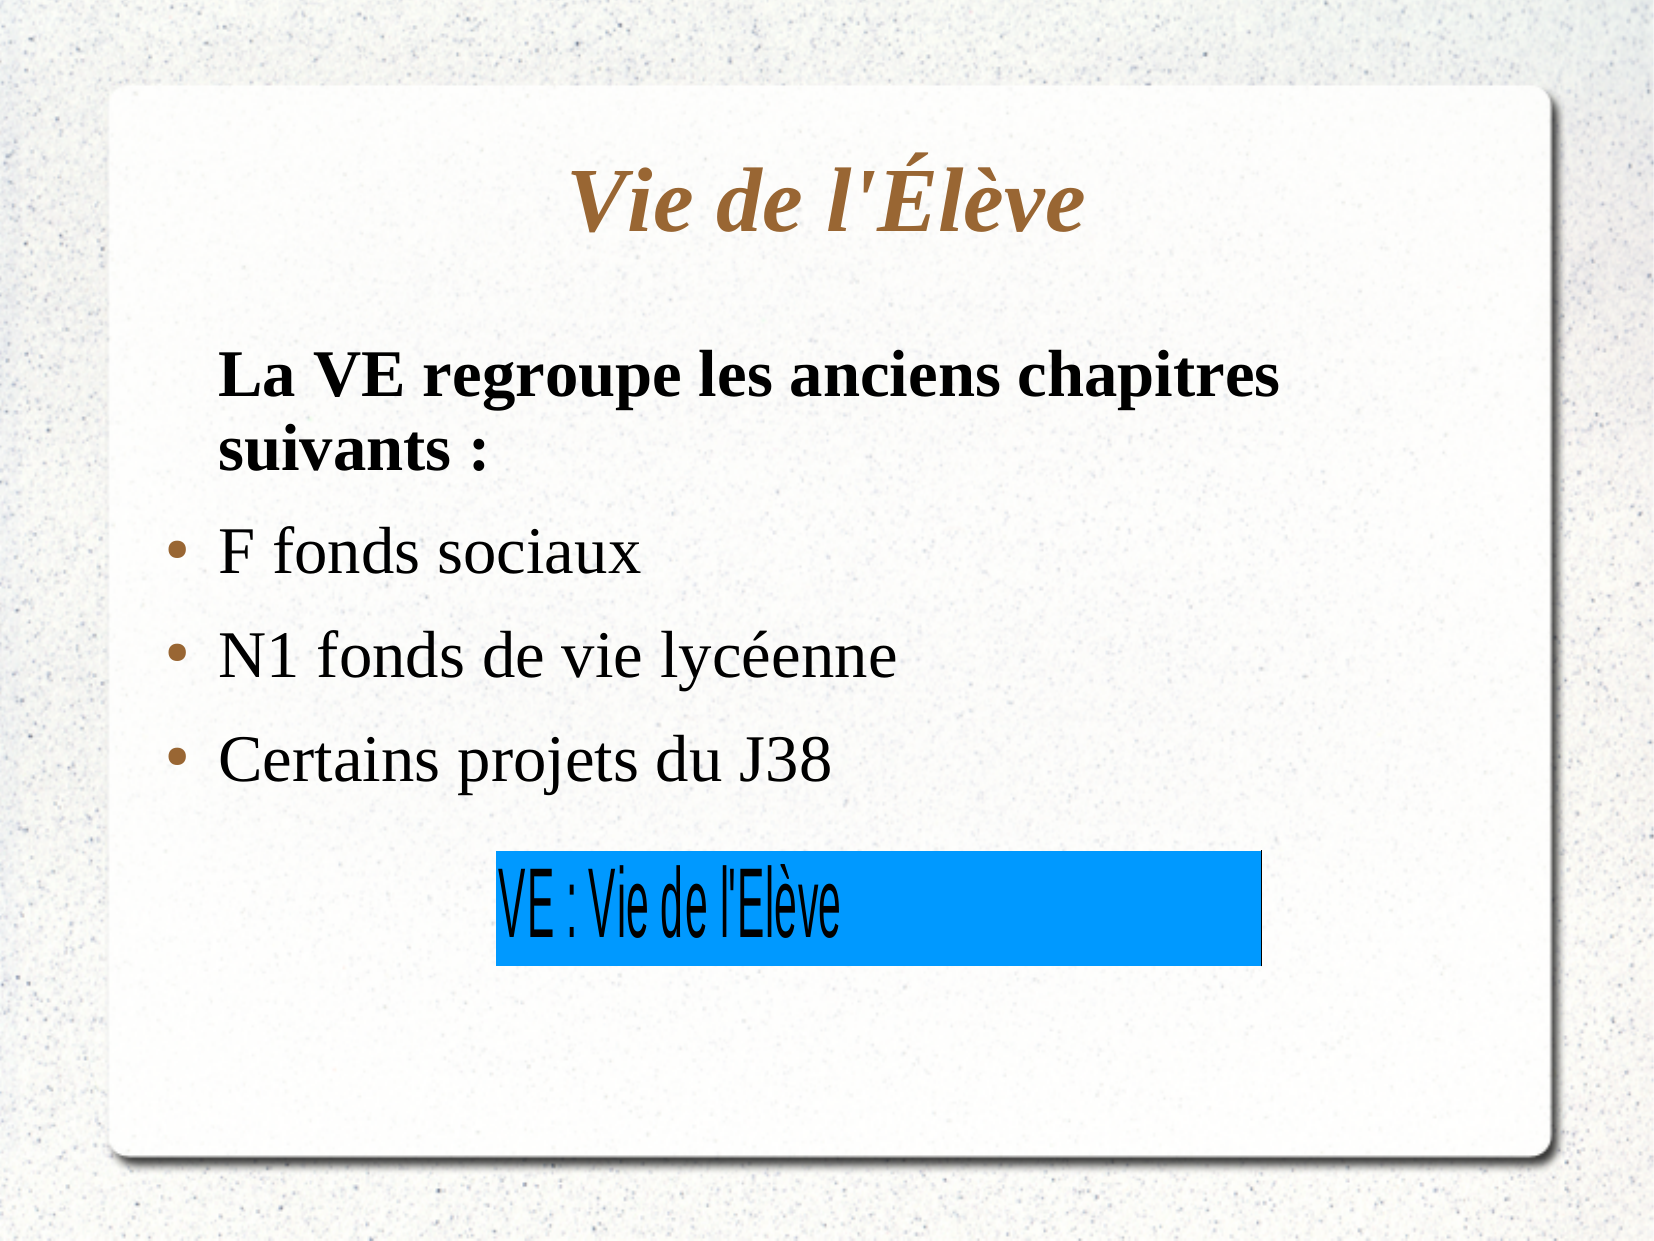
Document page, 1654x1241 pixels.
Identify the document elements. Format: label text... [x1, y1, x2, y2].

title Vie de l'Élève [118, 96, 1536, 304]
chart [496, 850, 1264, 1056]
picture [0, 0, 1654, 1241]
list La VE regroupe les anciens chapitres suivants : F fonds sociaux N1 fonds de vie lycéenne Certains projets du J38 [147, 336, 1506, 1056]
